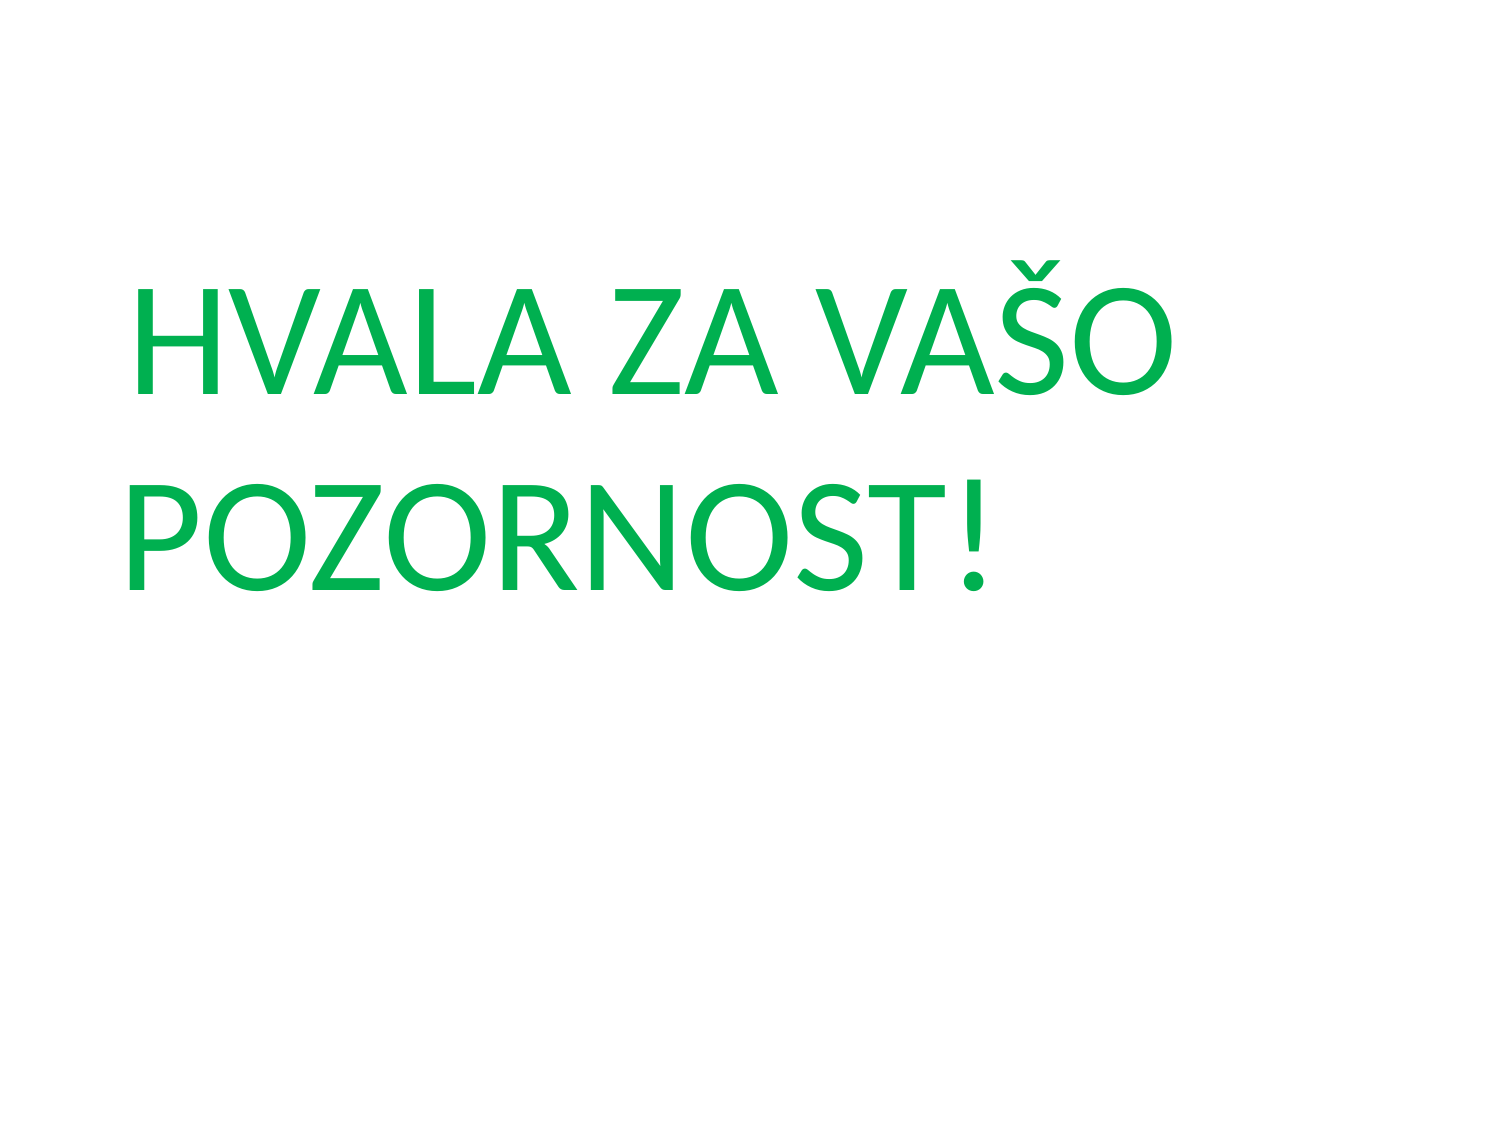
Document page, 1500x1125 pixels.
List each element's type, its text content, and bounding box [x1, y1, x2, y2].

list HVALA ZA VAŠO POZORNOST! [75, 42, 1425, 1005]
